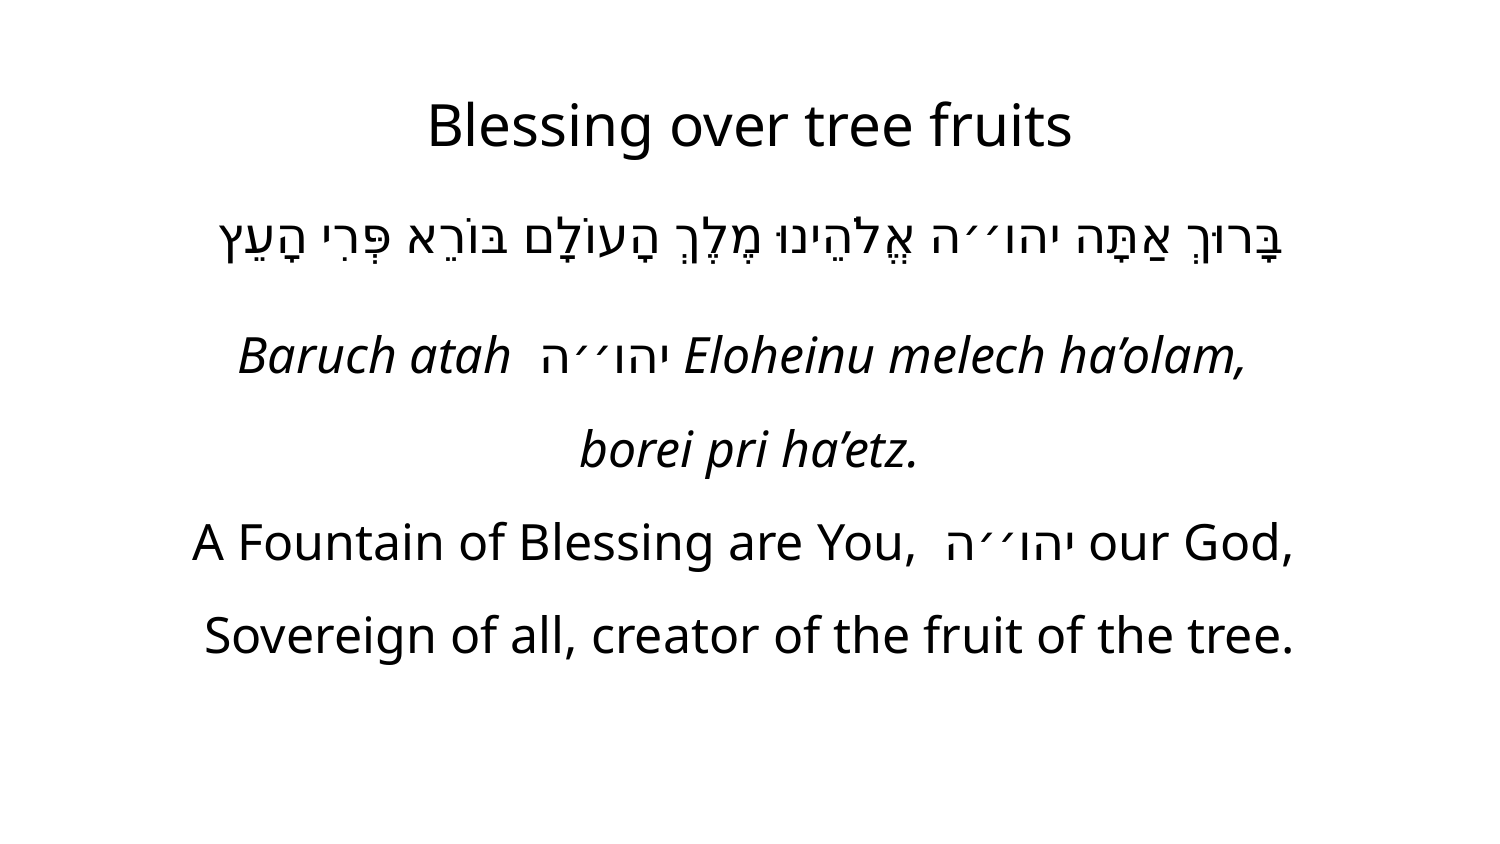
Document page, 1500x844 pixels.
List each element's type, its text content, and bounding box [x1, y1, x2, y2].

title Blessing over tree fruits [51, 72, 1449, 167]
list בָּרוּךְ אַתָּה יהו׳׳ה אֱלֹהֵינוּ מֶלֶךְ הָעוֹלָם בּוֹרֵא פְּרִי הָעֵץ Baruch atah יהו׳׳ה Eloheinu melech ha’olam, borei pri ha’etz. A Fountain of Blessing are You, יהו׳׳ה our God, Sovereign of all, creator of the fruit of the tree. [51, 189, 1449, 750]
